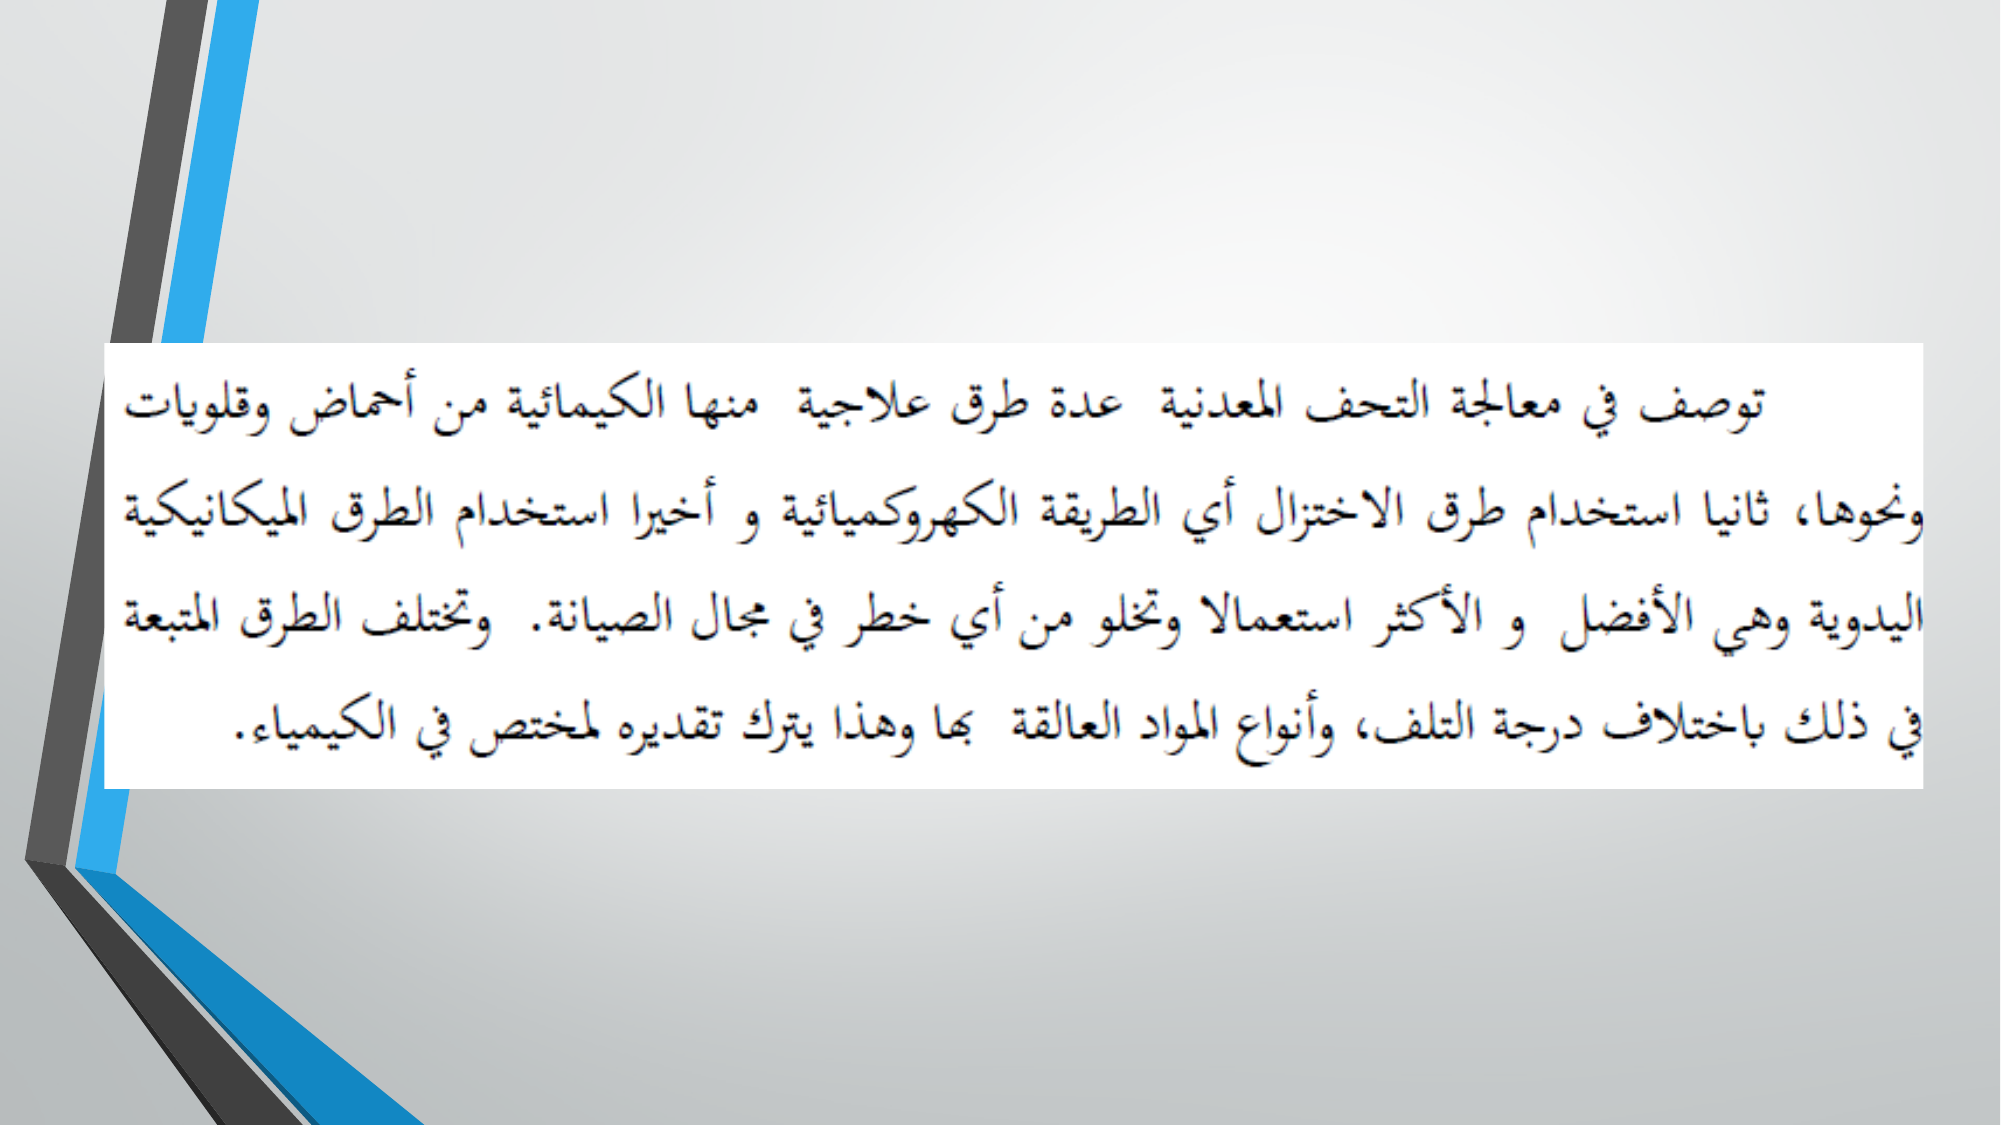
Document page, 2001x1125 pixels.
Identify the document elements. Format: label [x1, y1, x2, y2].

picture [104, 343, 1924, 789]
